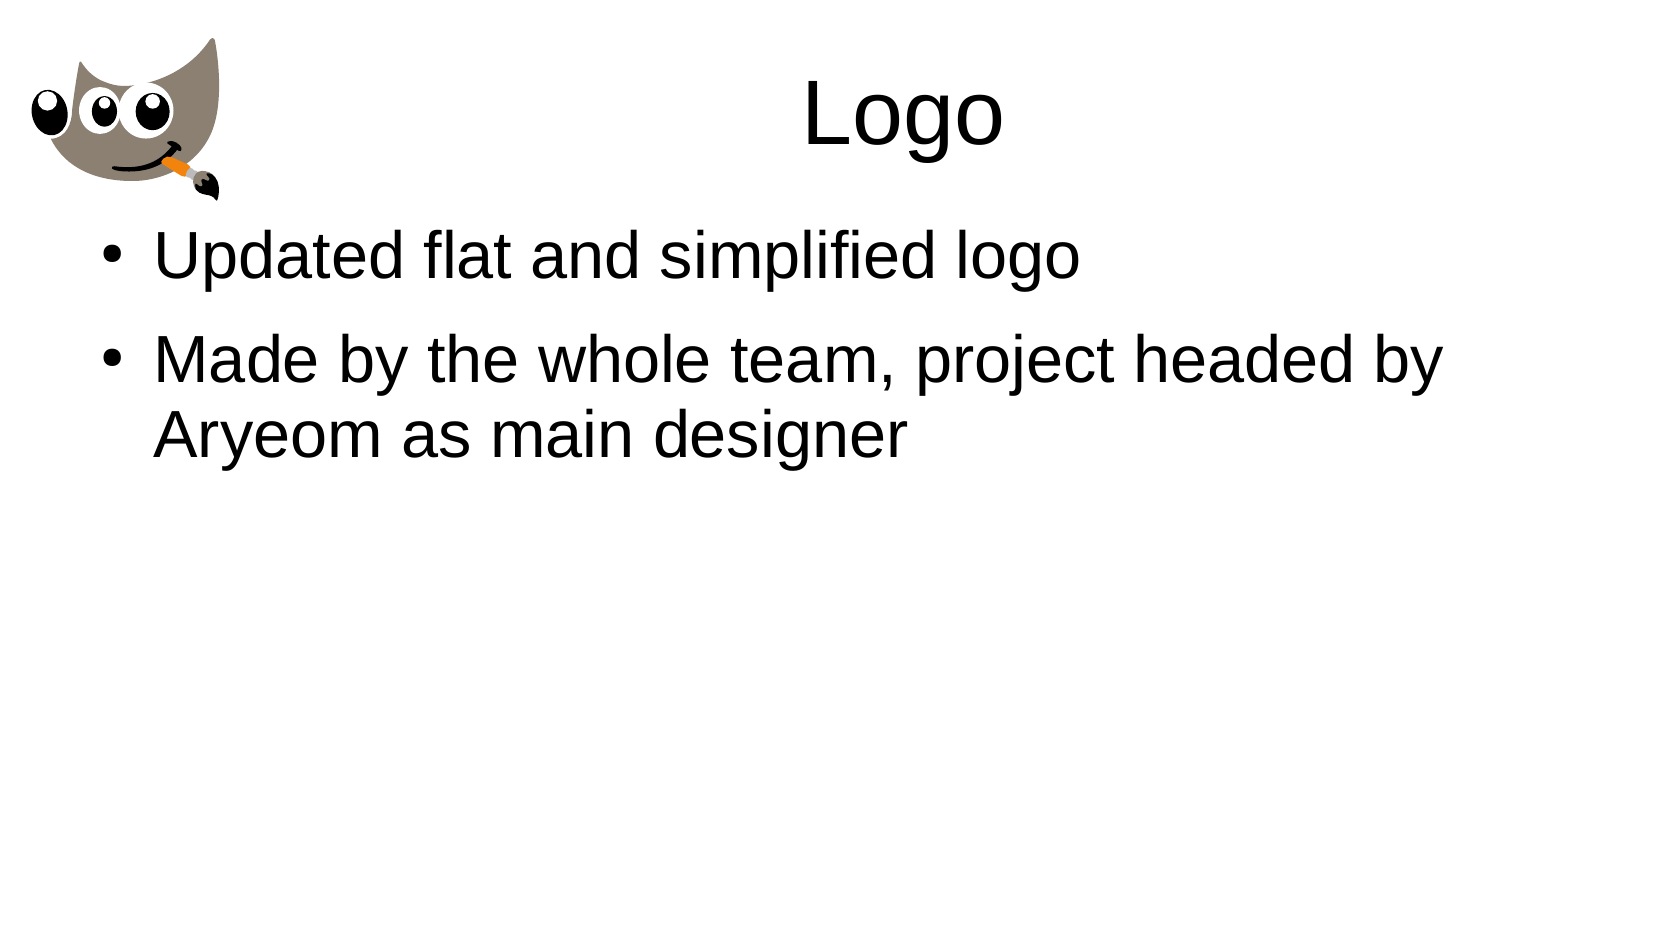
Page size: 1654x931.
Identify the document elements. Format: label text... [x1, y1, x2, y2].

list Updated flat and simplified logo Made by the whole team, project headed by Aryeom as main designer [82, 217, 1571, 758]
title Logo [232, 37, 1576, 188]
